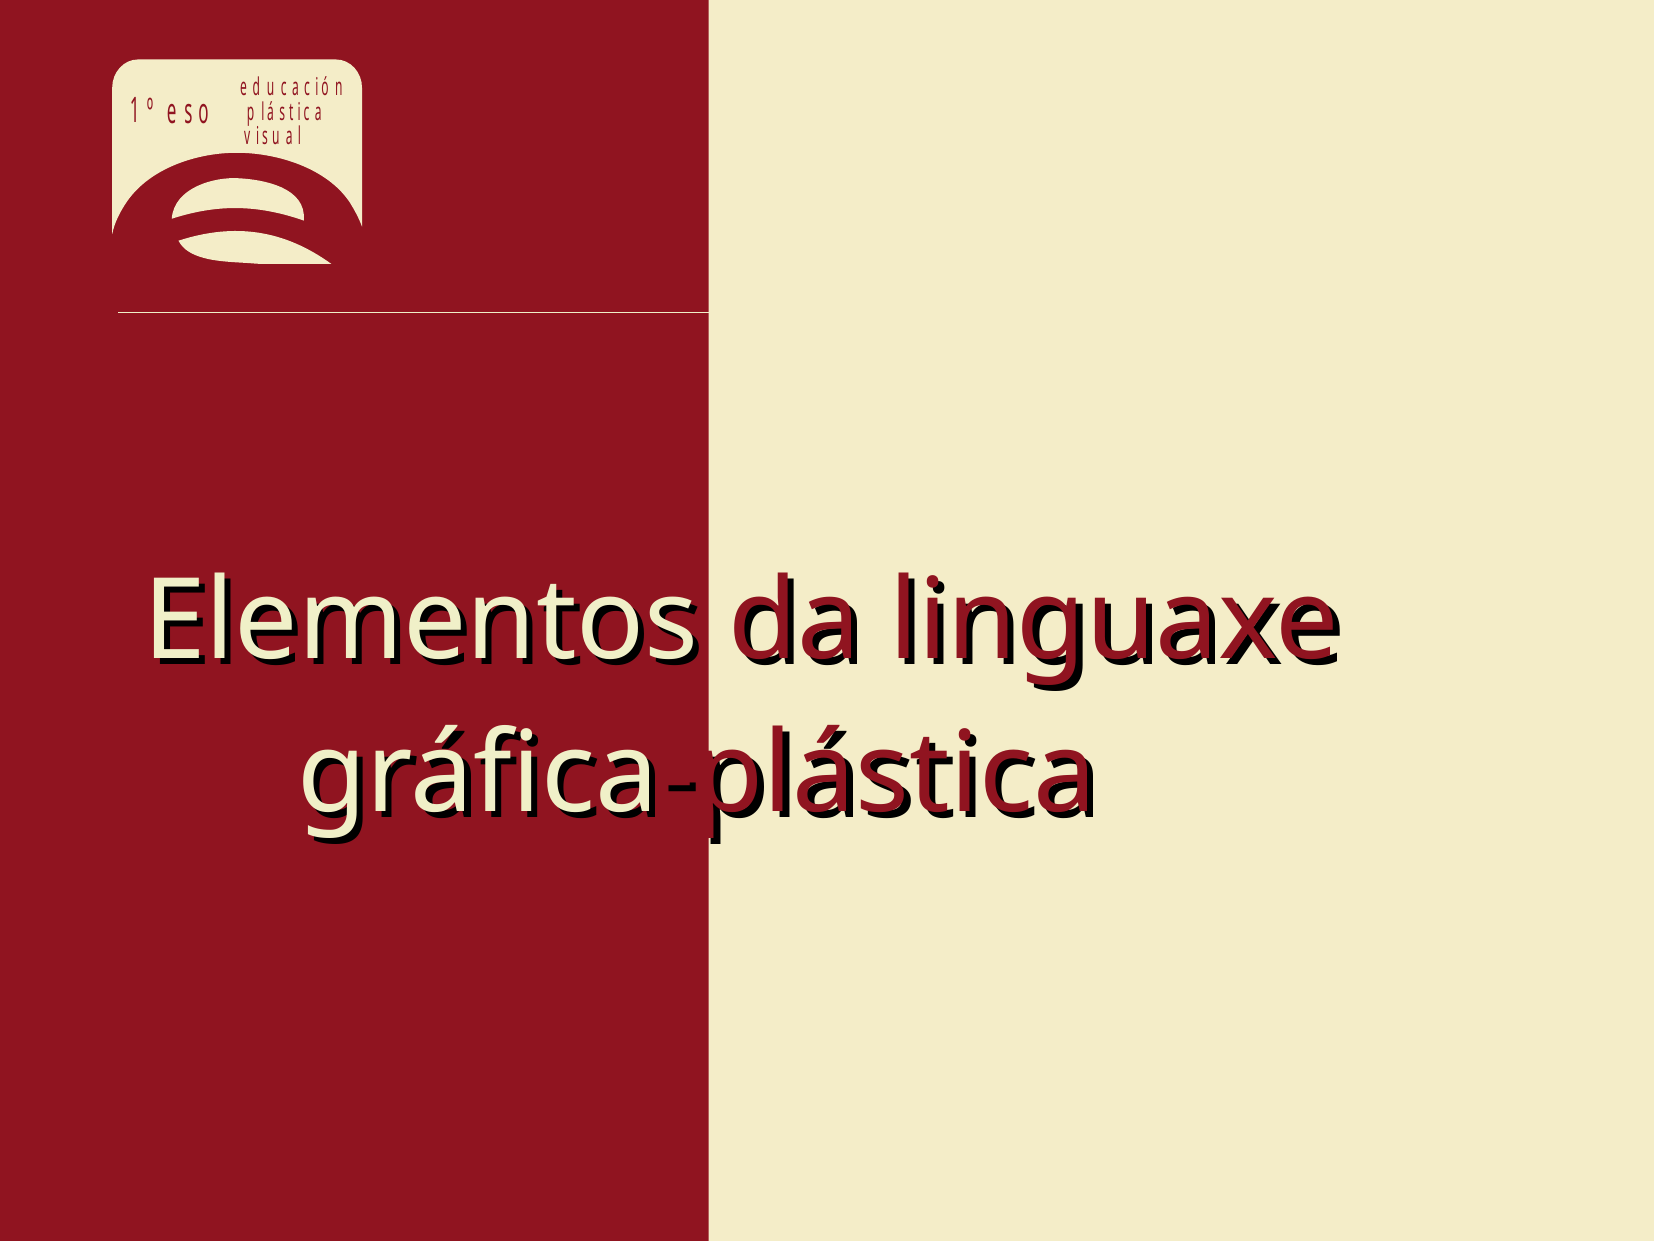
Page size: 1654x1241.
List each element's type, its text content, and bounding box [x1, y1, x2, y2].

picture [0, 0, 1654, 1241]
subtitle Elementos da linguaxe gráfica-plástica [0, 289, 1441, 1094]
